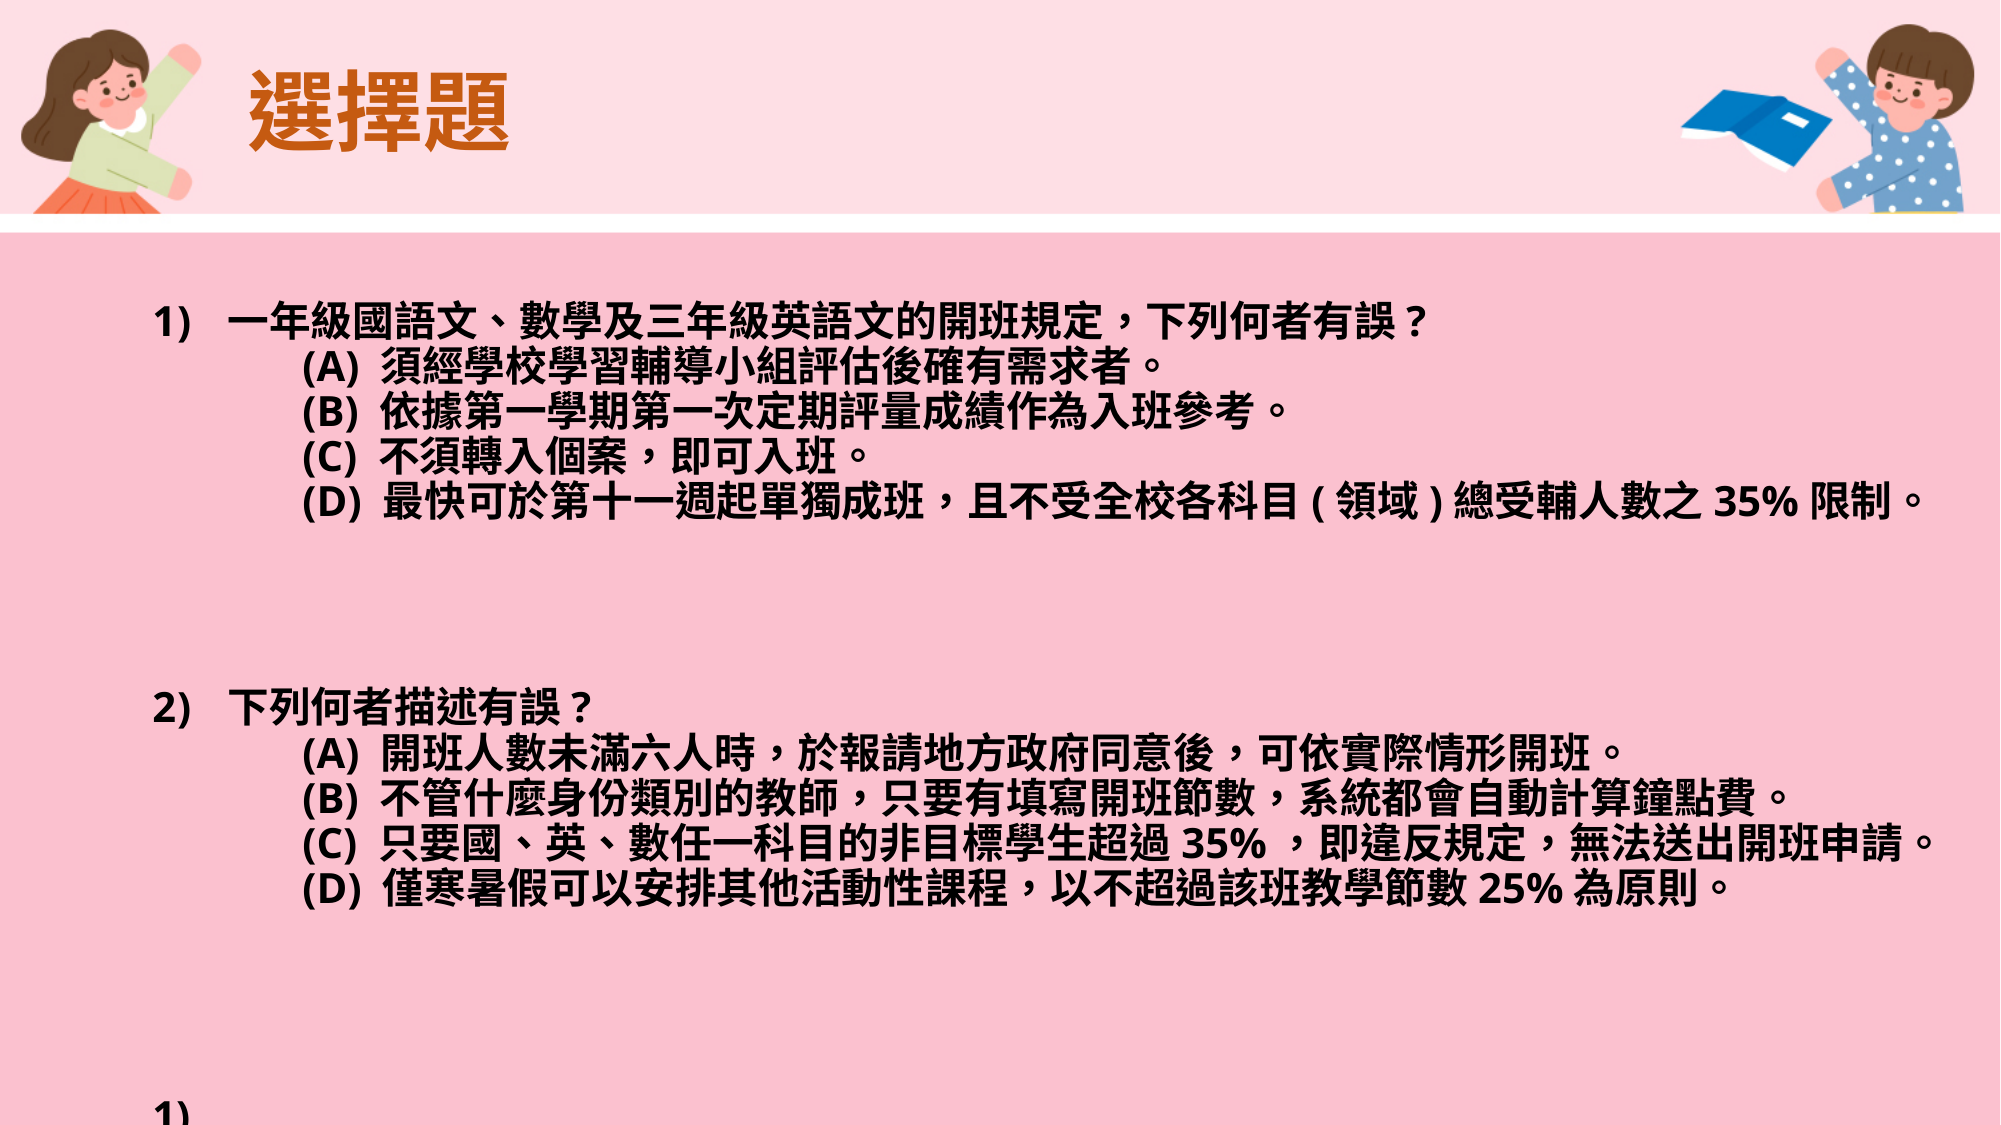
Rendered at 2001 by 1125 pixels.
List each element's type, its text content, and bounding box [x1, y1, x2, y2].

title 選擇題 [232, 59, 1863, 278]
list 一年級國語文、數學及三年級英語文的開班規定，下列何者有誤? (A) 須經學校學習輔導小組評估後確有需求者。 (B) 依據第一學期第一次定期評量成績作為入班參考。 (C) 不須轉入個案，即可入班。 (D) 最快可於第十一週起單獨成班，且不受全校各科目(領域)總受輔人數之35%限制。 下列何者描述有誤? (A) 開班人數未滿六人時，於報請地方政府同意後，可依實際情形開班。 (B) 不管什麼身份類別的教師，只要有填寫開班節數，系統都會自動計算鐘點費。 (C) 只要國、英、數任一科目的非目標學生超過35%，即違反規定，無法送出開班申請。 (D) 僅寒暑假可以安排其他活動性課程，以不超過該班教學節數25%為原則。 [137, 293, 1967, 1125]
